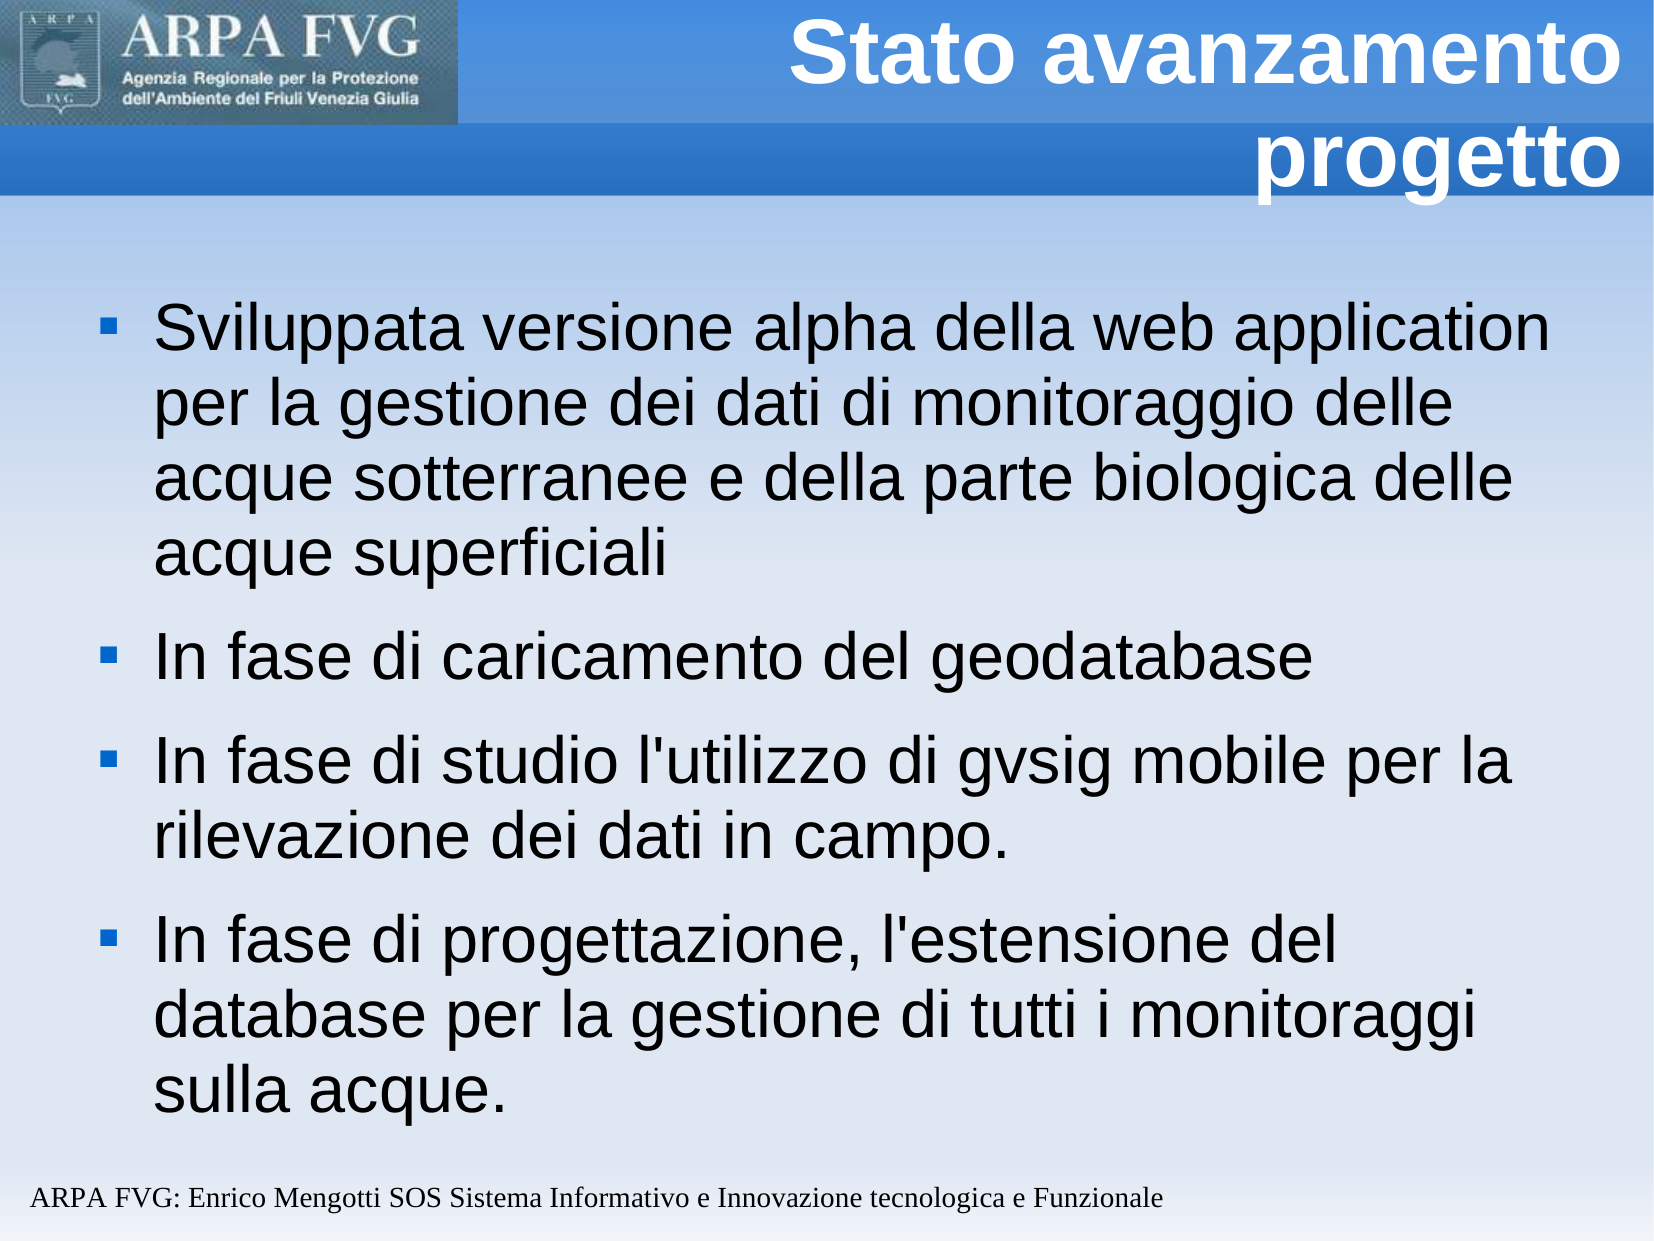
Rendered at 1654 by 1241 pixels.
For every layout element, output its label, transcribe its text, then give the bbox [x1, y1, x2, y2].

picture [0, 0, 1654, 1241]
list Sviluppata versione alpha della web application per la gestione dei dati di monitoraggio delle acque sotterranee e della parte biologica delle acque superficiali In fase di caricamento del geodatabase In fase di studio l'utilizzo di gvsig mobile per la rilevazione dei dati in campo. In fase di progettazione, l'estensione del database per la gestione di tutti i monitoraggi sulla acque. [82, 290, 1571, 1127]
title Stato avanzamento progetto [472, 0, 1625, 207]
